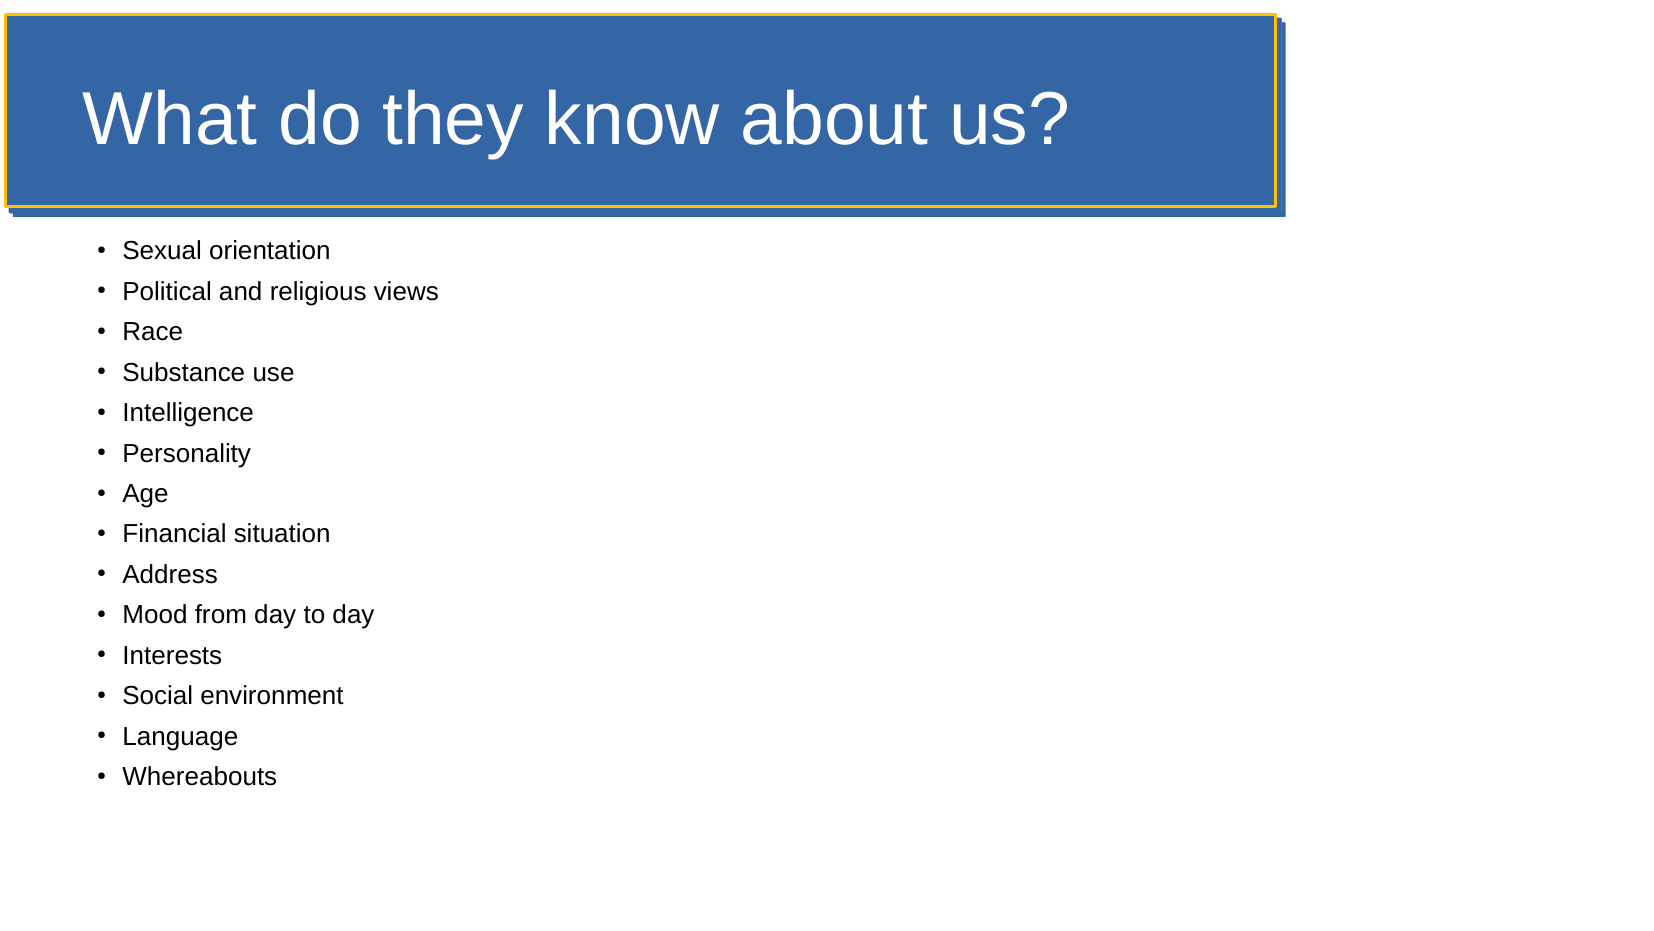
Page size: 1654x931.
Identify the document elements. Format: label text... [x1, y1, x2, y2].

list Sexual orientation Political and religious views Race Substance use Intelligence Personality Age Financial situation Address Mood from day to day Interests Social environment Language Whereabouts [88, 236, 1565, 798]
title What do they know about us? [82, 44, 1235, 192]
